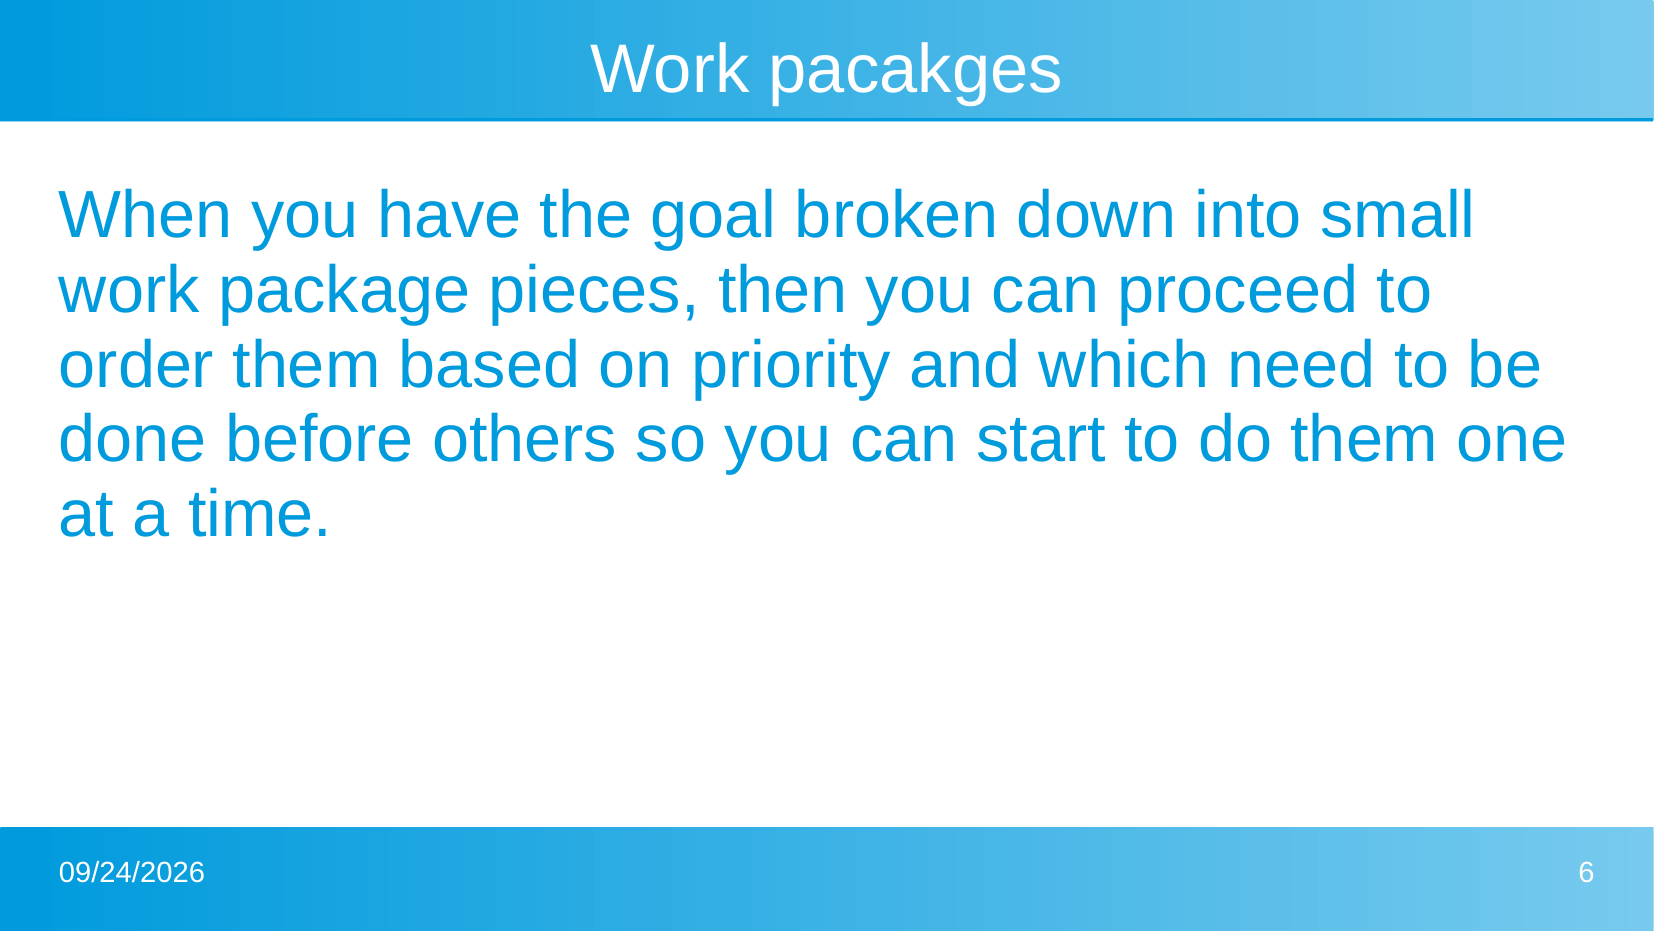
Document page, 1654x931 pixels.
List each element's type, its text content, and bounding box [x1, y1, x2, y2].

list When you have the goal broken down into small work package pieces, then you can proceed to order them based on priority and which need to be done before others so you can start to do them one at a time. [59, 177, 1595, 768]
title Work pacakges [59, 29, 1595, 108]
